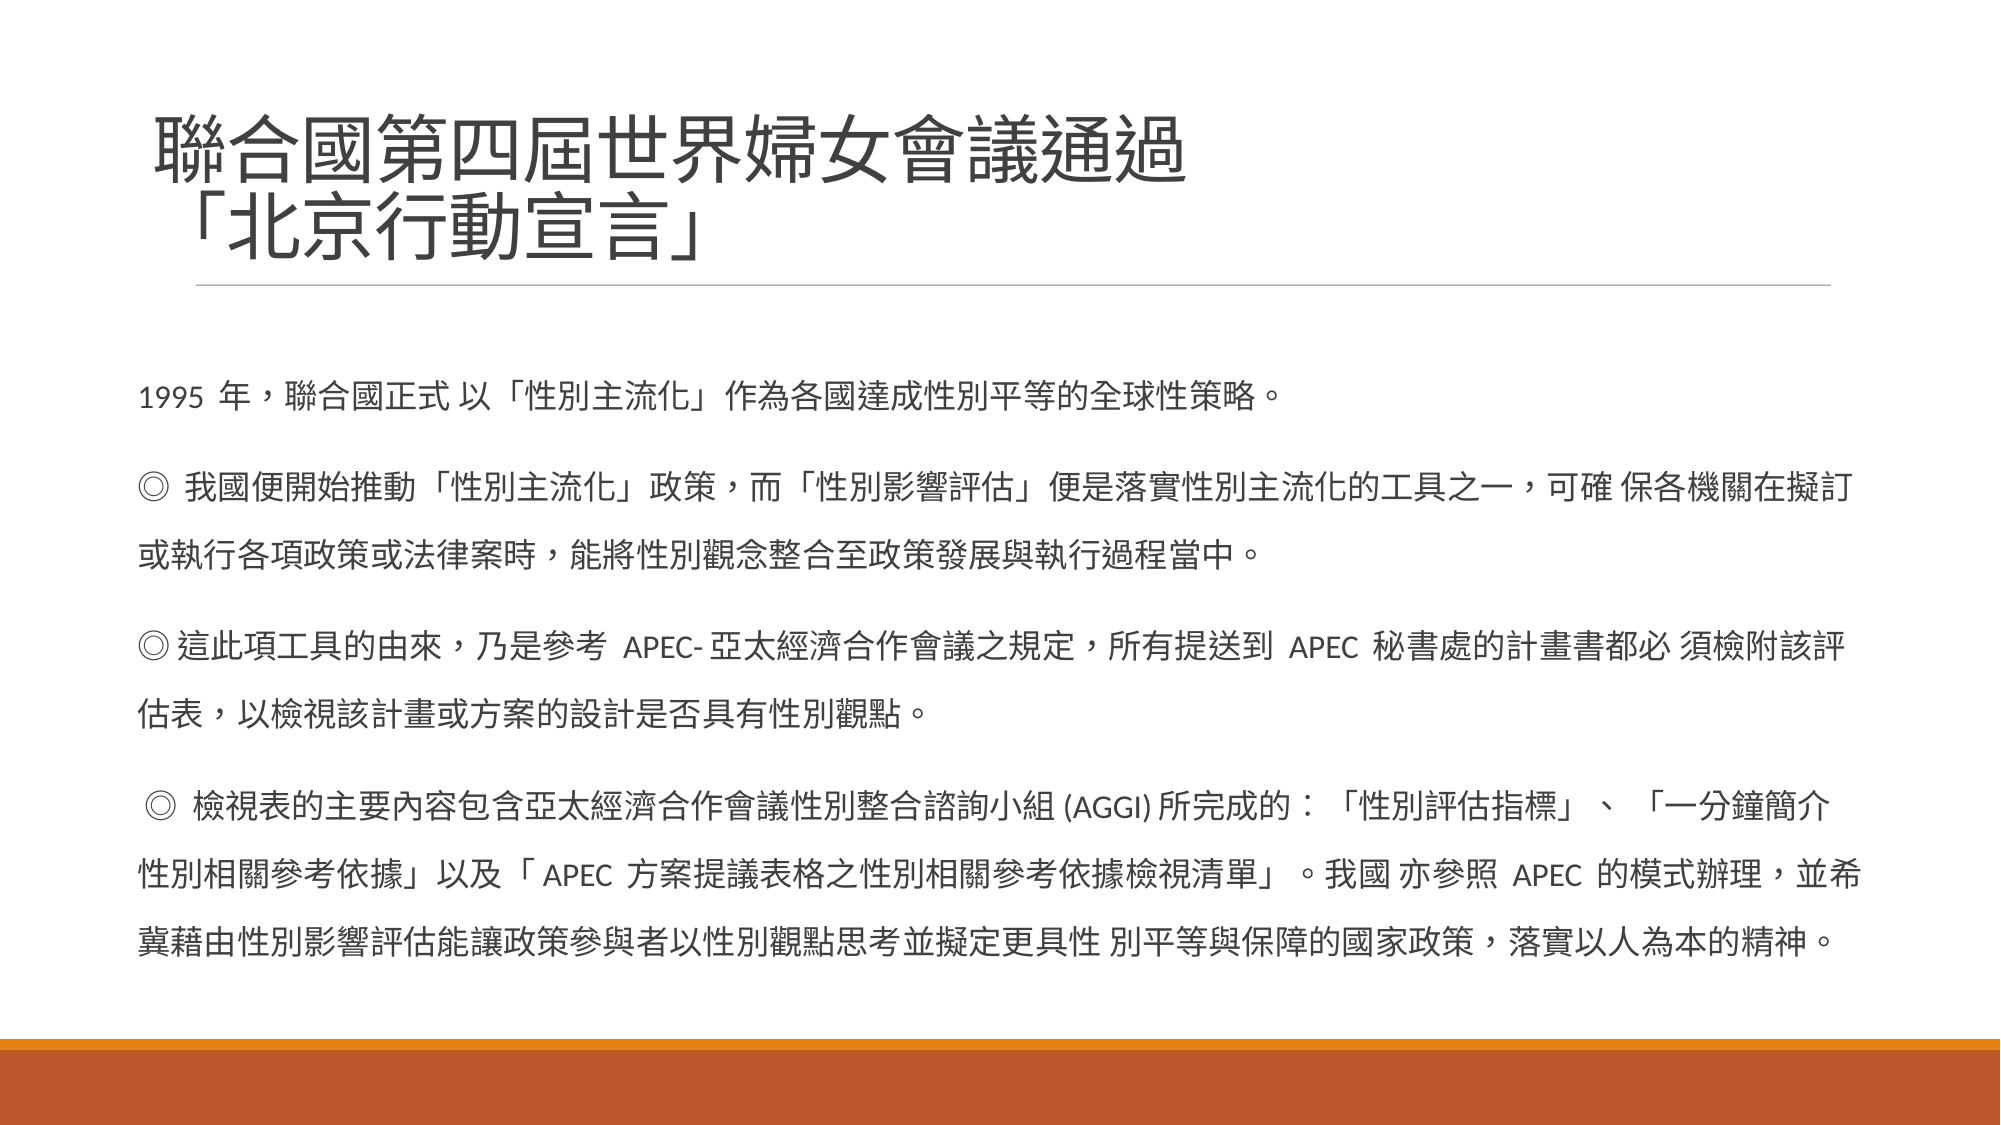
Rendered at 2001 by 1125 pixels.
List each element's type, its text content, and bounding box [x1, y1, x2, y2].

list 1995 年，聯合國正式 以「性別主流化」作為各國達成性別平等的全球性策略。 ◎ 我國便開始推動「性別主流化」政策，而「性別影響評估」便是落實性別主流化的工具之一，可確 保各機關在擬訂或執行各項政策或法律案時，能將性別觀念整合至政策發展與執行過程當中。 ◎這此項工具的由來，乃是參考 APEC-亞太經濟合作會議之規定，所有提送到 APEC 秘書處的計畫書都必 須檢附該評估表，以檢視該計畫或方案的設計是否具有性別觀點。 ◎ 檢視表的主要內容包含亞太經濟合作會議性別整合諮詢小組(AGGI)所完成的︰「性別評估指標」、 「一分鐘簡介性別相關參考依據」以及「APEC 方案提議表格之性別相關參考依據檢視清單」。我國 亦參照 APEC 的模式辦理，並希冀藉由性別影響評估能讓政策參與者以性別觀點思考並擬定更具性 別平等與保障的國家政策，落實以人為本的精神。 [137, 339, 1863, 1014]
title 聯合國第四屆世界婦女會議通過 「北京行動宣言」 [137, 96, 1863, 278]
